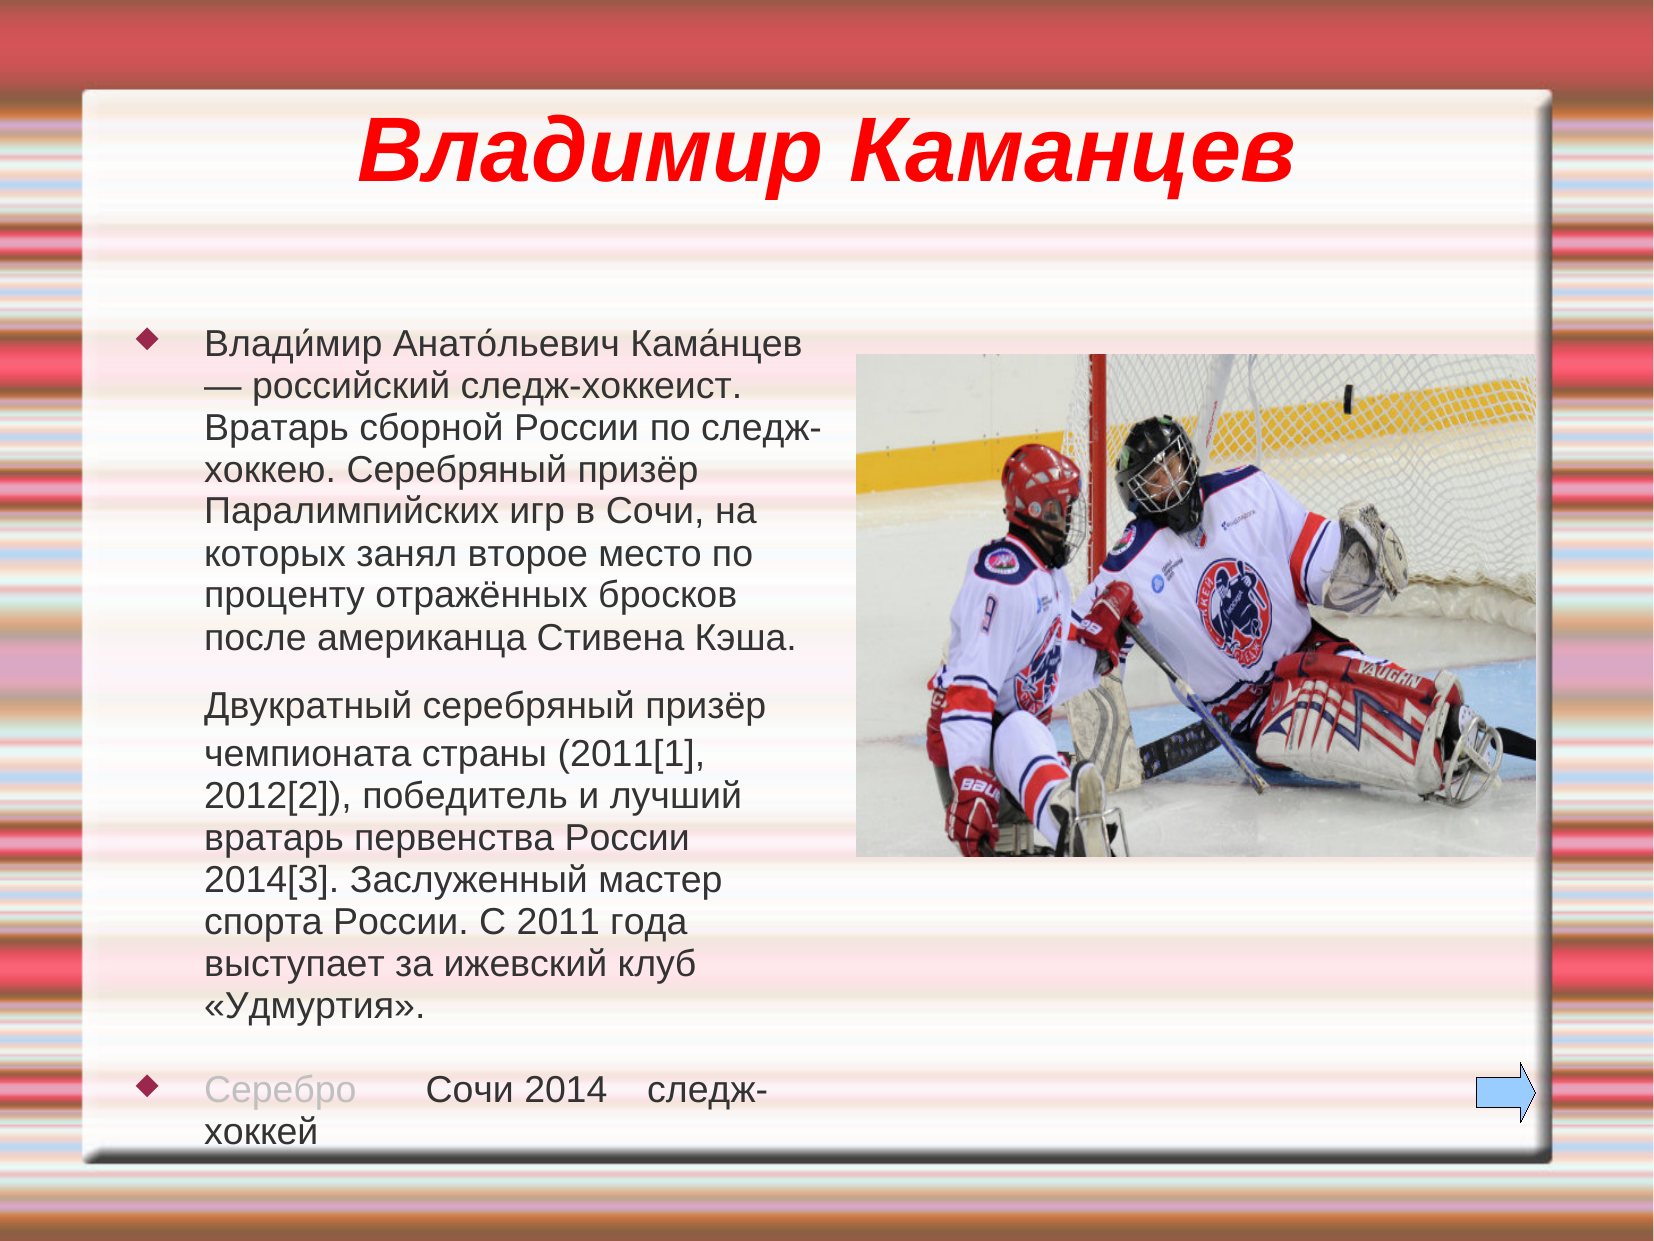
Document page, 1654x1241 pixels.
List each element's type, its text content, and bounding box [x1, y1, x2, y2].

title Владимир Каманцев [121, 53, 1534, 247]
text_box [1476, 1062, 1536, 1123]
list Влади́мир Анато́льевич Кама́нцев — российский следж-хоккеист. Вратарь сборной России по следж-хоккею. Серебряный призёр Паралимпийских игр в Сочи, на которых занял второе место по проценту отражённых бросков после американца Стивена Кэша. Двукратный серебряный призёр чемпионата страны (2011[1], 2012[2]), победитель и лучший вратарь первенства России 2014[3]. Заслуженный мастер спорта России. С 2011 года выступает за ижевский клуб «Удмуртия». Серебро Сочи 2014 следж-хоккей [121, 322, 824, 1118]
picture [0, 0, 1654, 1241]
